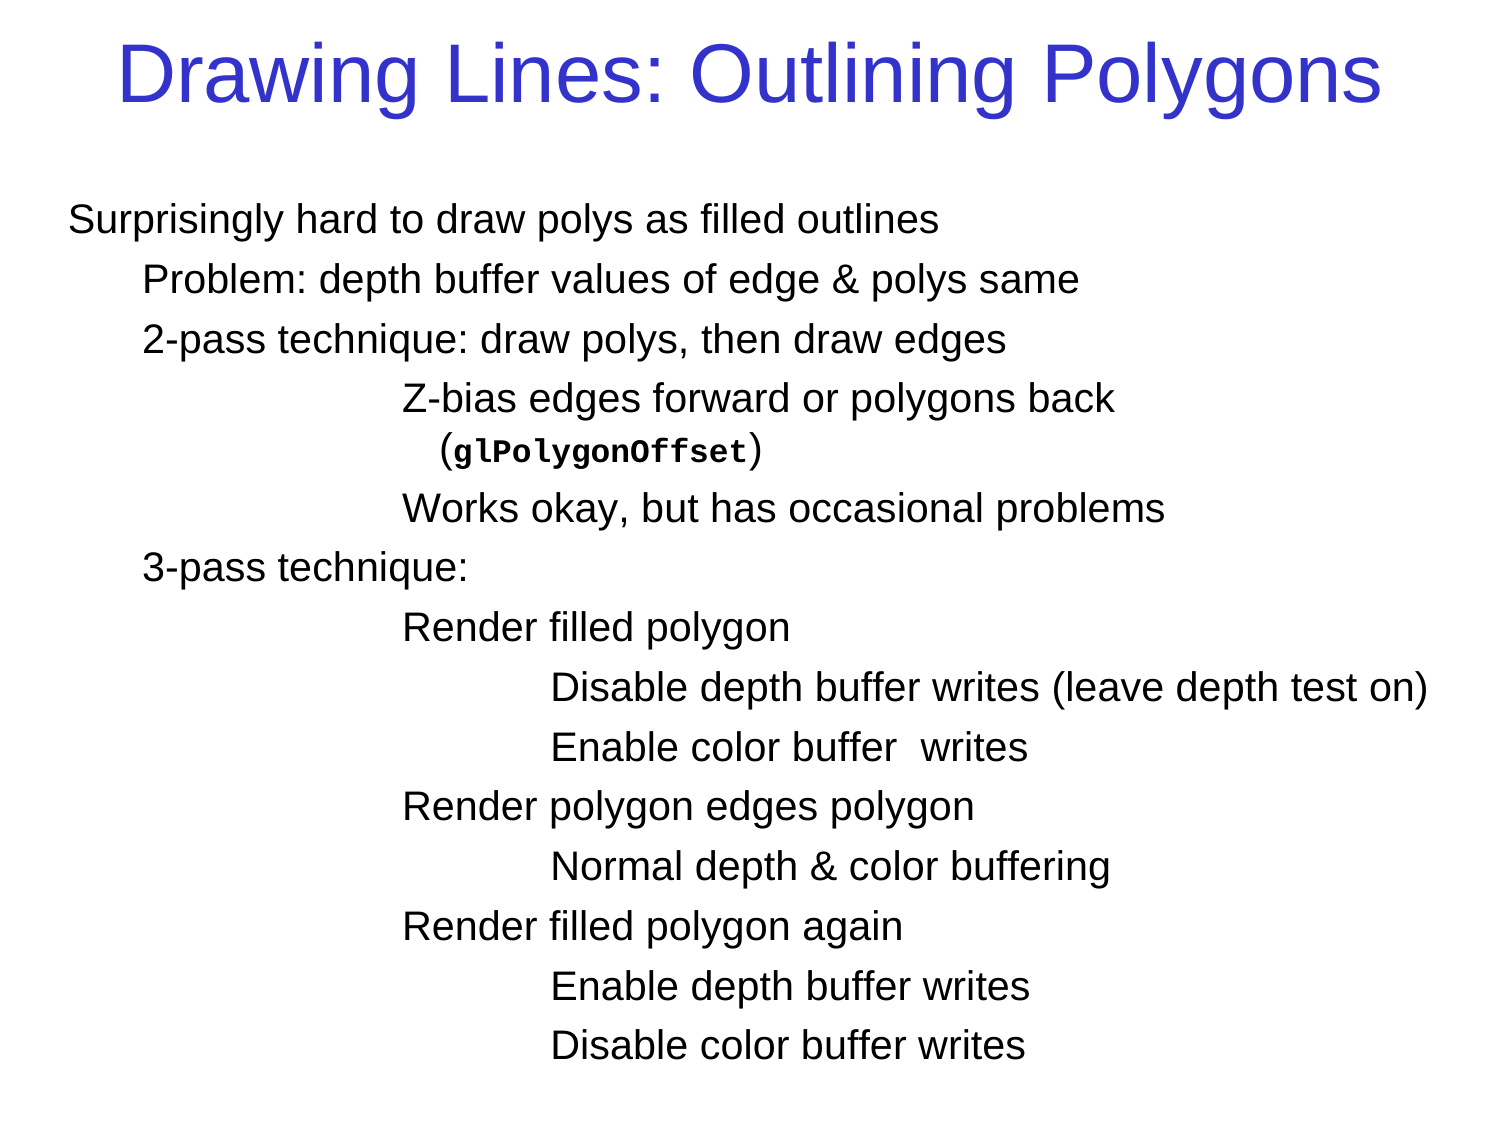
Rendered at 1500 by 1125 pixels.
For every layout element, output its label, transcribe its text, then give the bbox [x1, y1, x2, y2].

list Surprisingly hard to draw polys as filled outlines Problem: depth buffer values of edge & polys same 2-pass technique: draw polys, then draw edges Z-bias edges forward or polygons back (glPolygonOffset) Works okay, but has occasional problems 3-pass technique: Render filled polygon Disable depth buffer writes (leave depth test on) Enable color buffer writes Render polygon edges polygon Normal depth & color buffering Render filled polygon again Enable depth buffer writes Disable color buffer writes [53, 184, 1459, 1086]
title Drawing Lines: Outlining Polygons [0, 0, 1500, 138]
